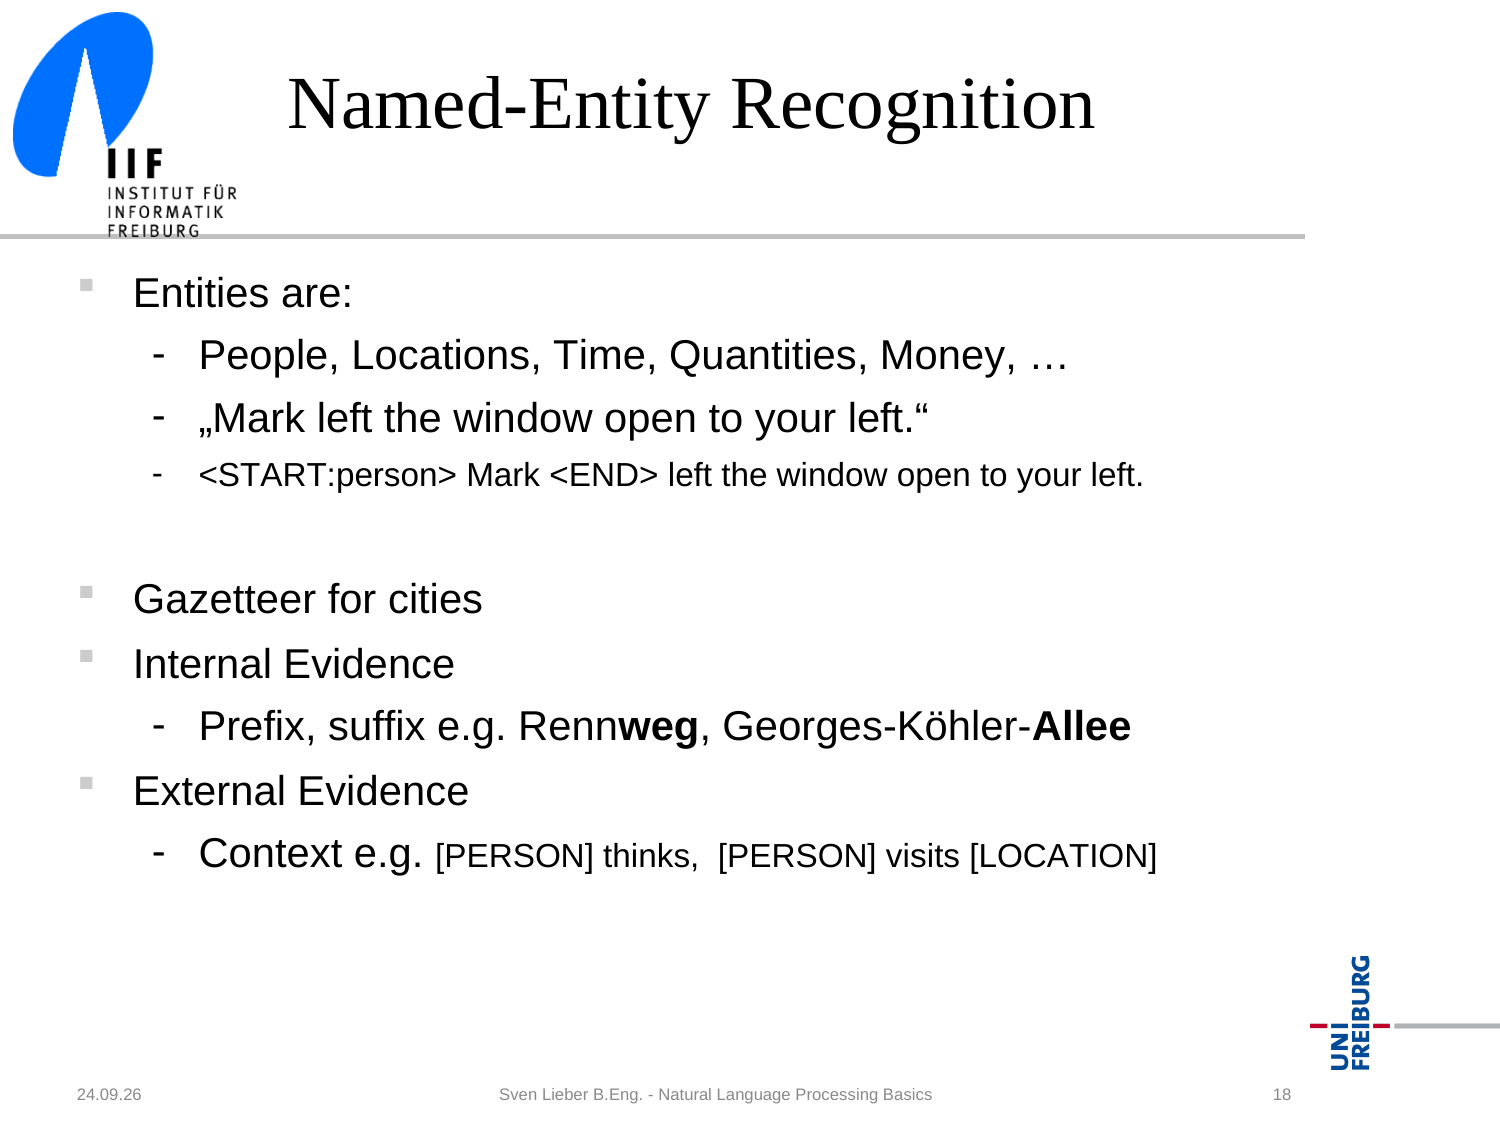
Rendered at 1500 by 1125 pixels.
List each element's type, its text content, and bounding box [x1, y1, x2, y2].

title Named-Entity Recognition [272, 46, 1306, 152]
picture [13, 12, 237, 237]
list Entities are: People, Locations, Time, Quantities, Money, … „Mark left the window open to your left.“ <START:person> Mark <END> left the window open to your left. Gazetteer for cities Internal Evidence Prefix, suffix e.g. Rennweg, Georges-Köhler-Allee External Evidence Context e.g. [PERSON] thinks, [PERSON] visits [LOCATION] [76, 265, 1306, 896]
picture [1310, 956, 1500, 1070]
